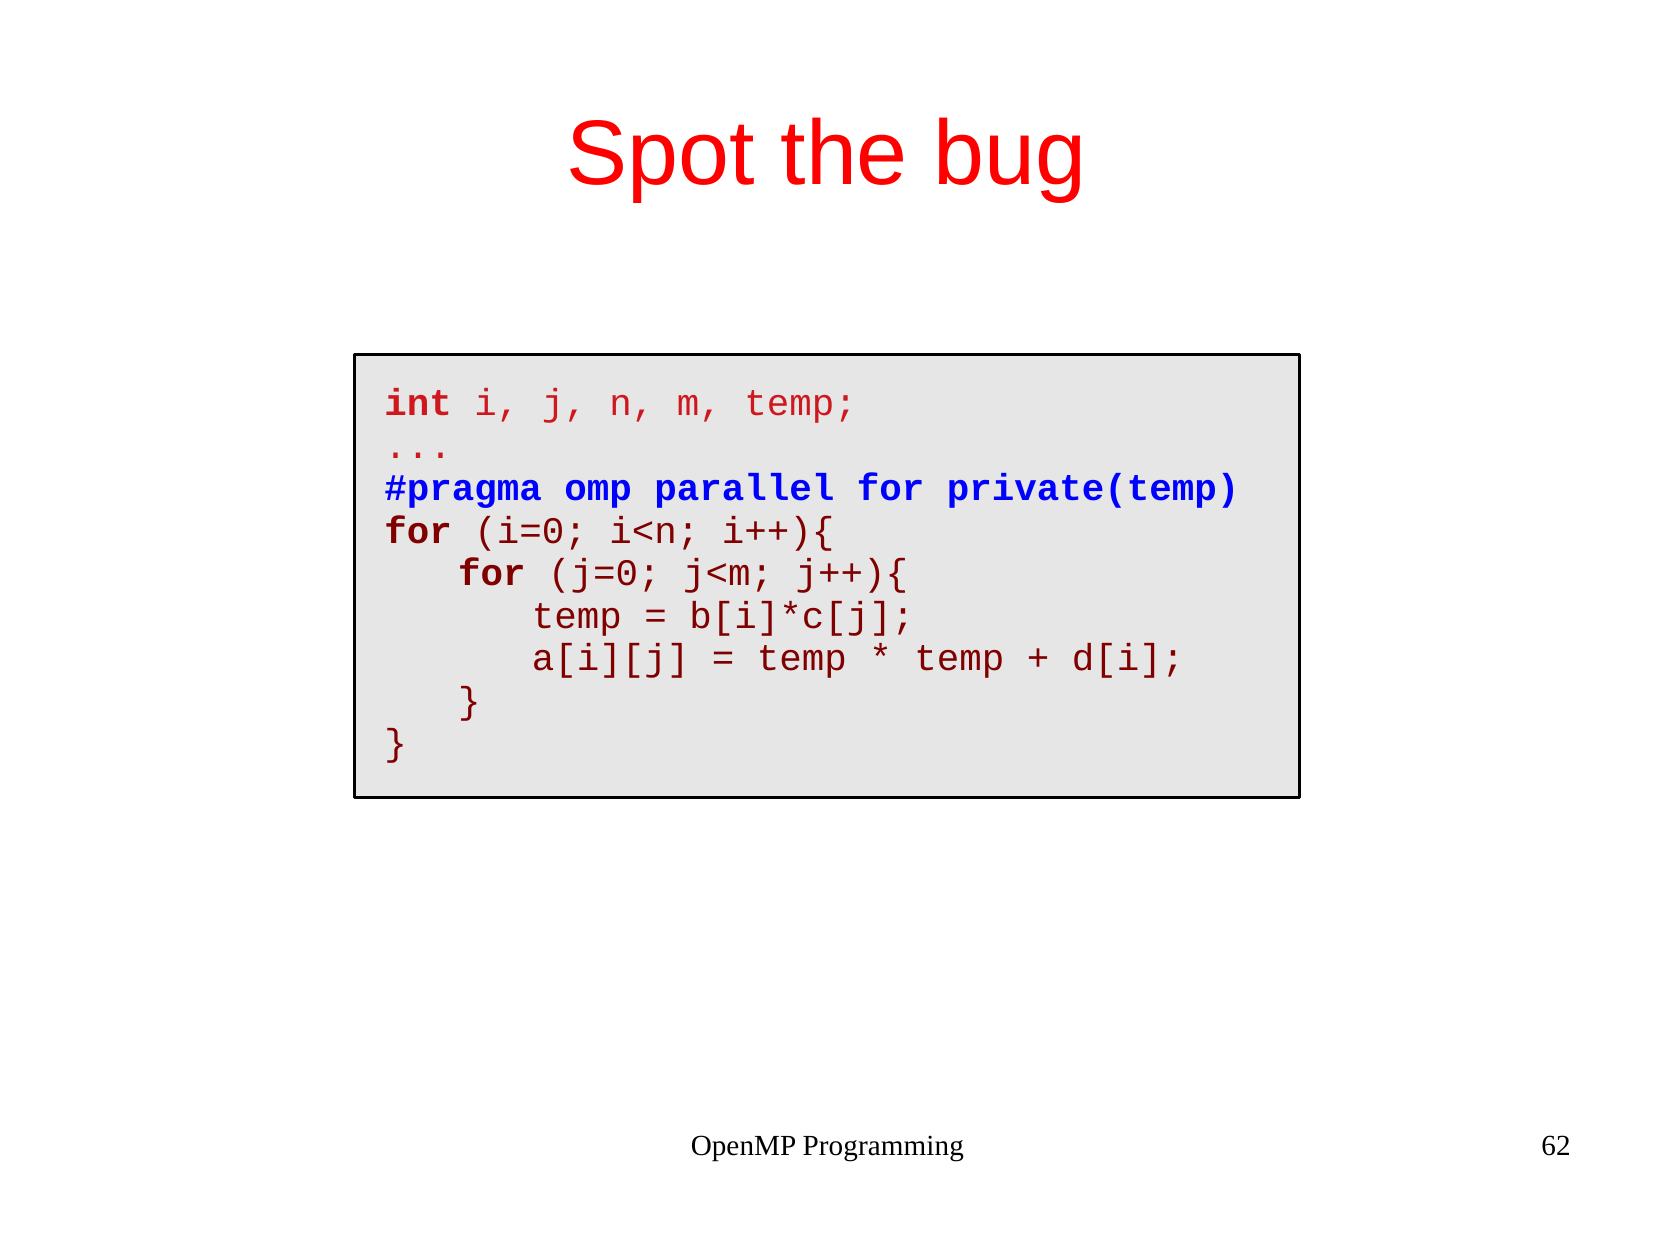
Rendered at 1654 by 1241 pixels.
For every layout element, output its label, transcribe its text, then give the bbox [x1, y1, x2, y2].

title Spot the bug [82, 49, 1571, 257]
text_box int i, j, n, m, temp; ... #pragma omp parallel for private(temp) for (i=0; i<n; i++){ for (j=0; j<m; j++){ temp = b[i]*c[j]; a[i][j] = temp * temp + d[i]; } } [354, 354, 1300, 798]
